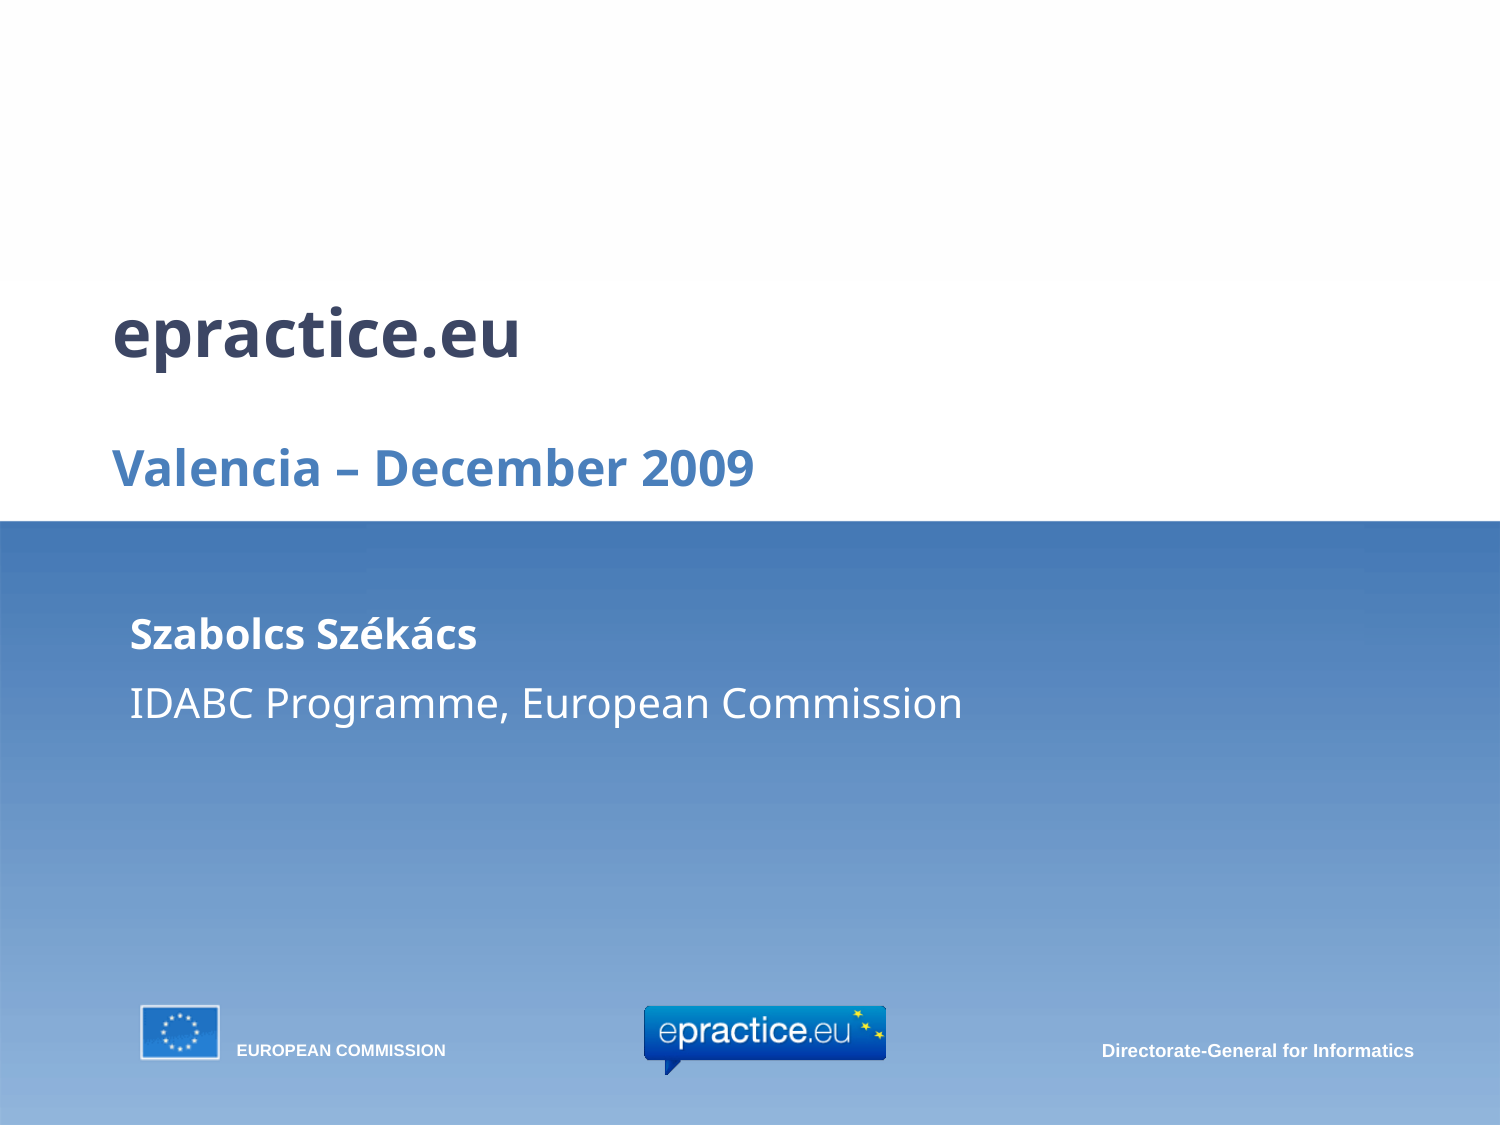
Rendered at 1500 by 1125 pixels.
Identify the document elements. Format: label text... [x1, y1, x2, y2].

subtitle Szabolcs Székács IDABC Programme, European Commission [115, 611, 1166, 735]
title epractice.eu Valencia – December 2009 [97, 263, 1454, 506]
picture [0, 0, 1500, 1125]
